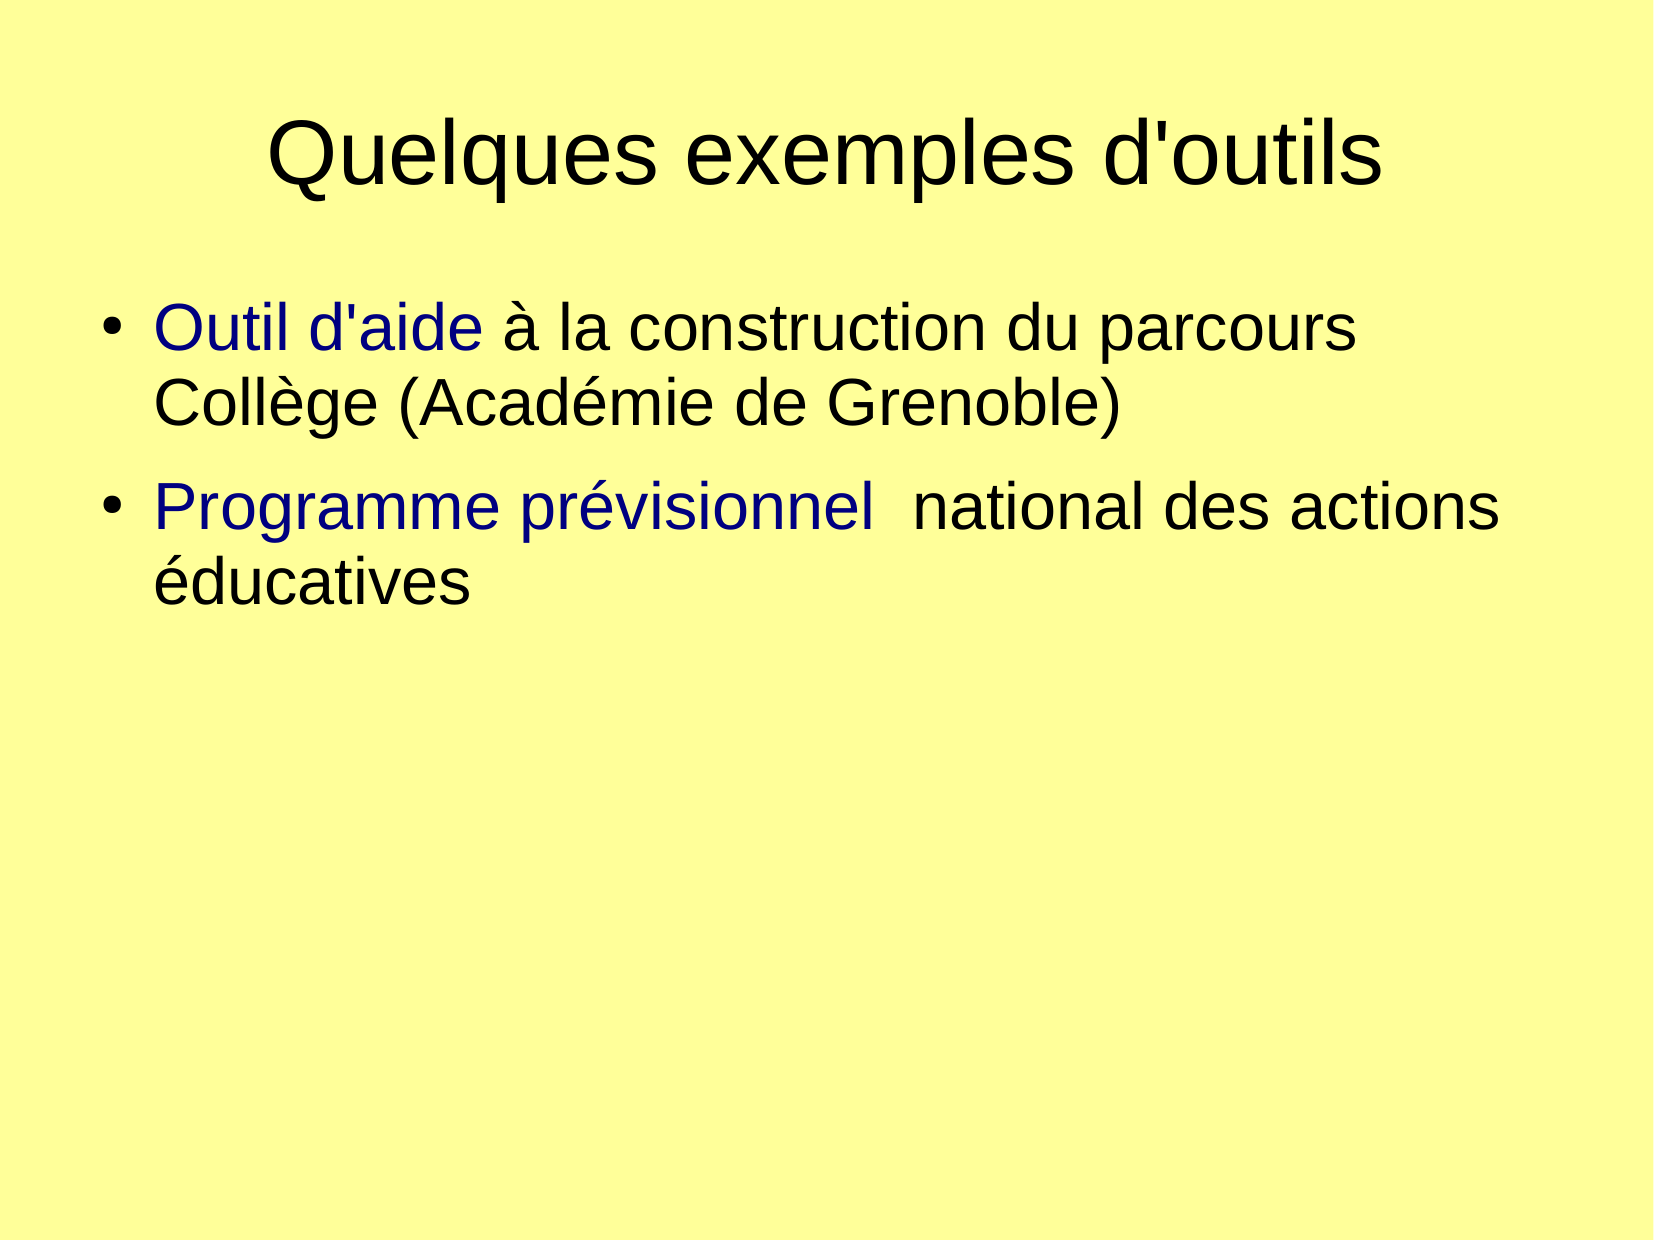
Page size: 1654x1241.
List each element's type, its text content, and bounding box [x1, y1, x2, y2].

list Outil d'aide à la construction du parcours Collège (Académie de Grenoble) Programme prévisionnel national des actions éducatives [82, 290, 1571, 1010]
title Quelques exemples d'outils [82, 49, 1571, 257]
